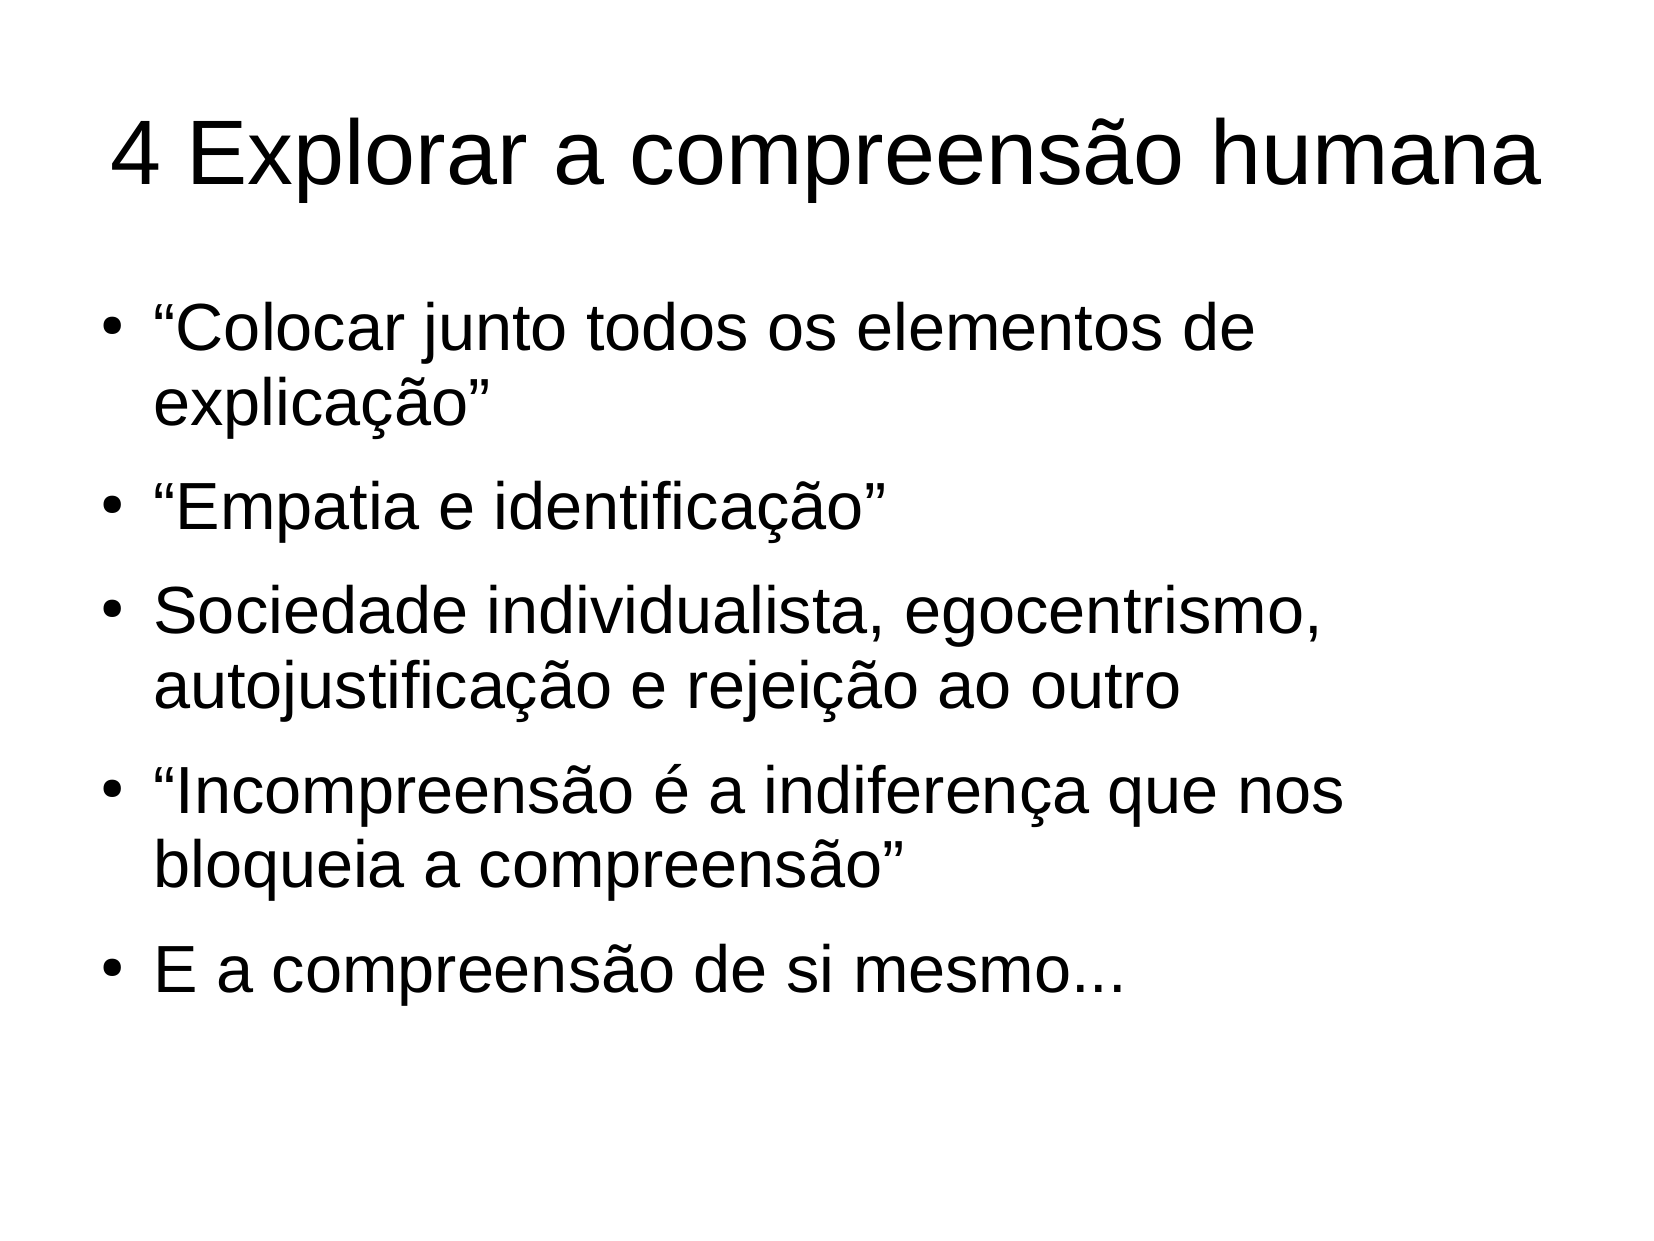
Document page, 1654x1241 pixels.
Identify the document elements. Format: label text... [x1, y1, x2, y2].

list “Colocar junto todos os elementos de explicação” “Empatia e identificação” Sociedade individualista, egocentrismo, autojustificação e rejeição ao outro “Incompreensão é a indiferença que nos bloqueia a compreensão” E a compreensão de si mesmo... [82, 290, 1571, 1010]
title 4 Explorar a compreensão humana [82, 49, 1571, 257]
